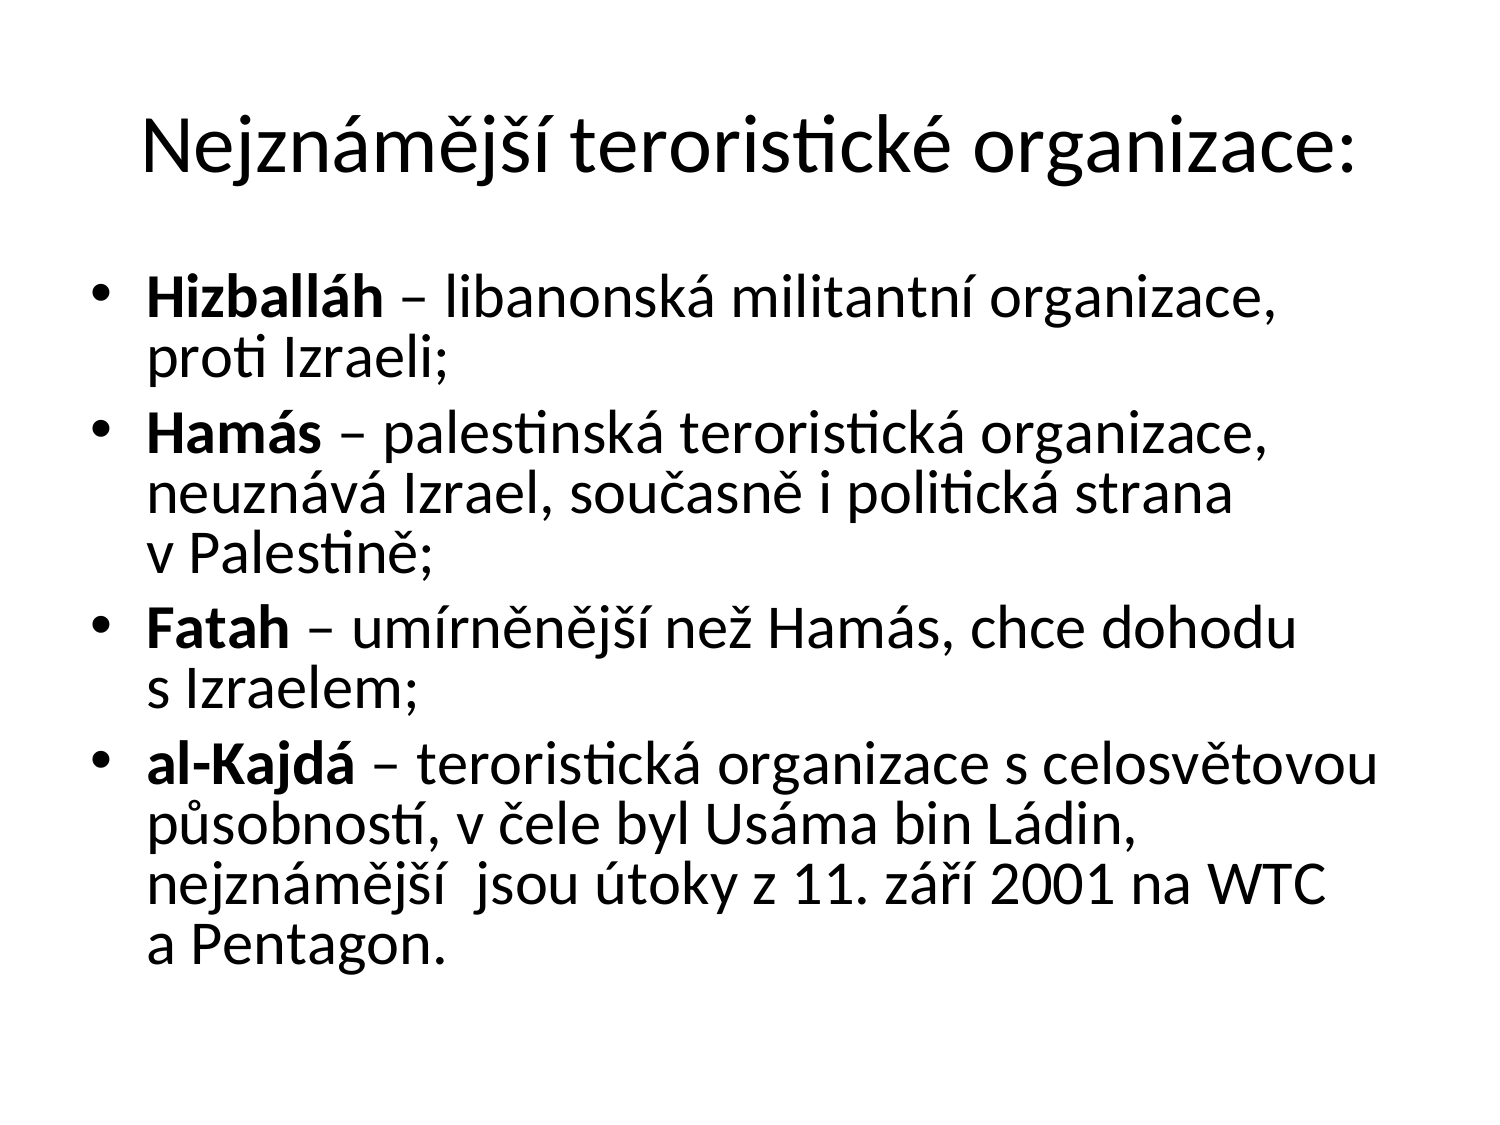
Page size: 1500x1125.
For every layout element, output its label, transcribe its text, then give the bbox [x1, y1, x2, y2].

title Nejznámější teroristické organizace: [75, 45, 1426, 233]
list Hizballáh – libanonská militantní organizace, proti Izraeli; Hamás – palestinská teroristická organizace, neuznává Izrael, současně i politická strana v Palestině; Fatah – umírněnější než Hamás, chce dohodu s Izraelem; al-Kajdá – teroristická organizace s celosvětovou působností, v čele byl Usáma bin Ládin, nejznámější jsou útoky z 11. září 2001 na WTC a Pentagon. [75, 262, 1426, 1125]
